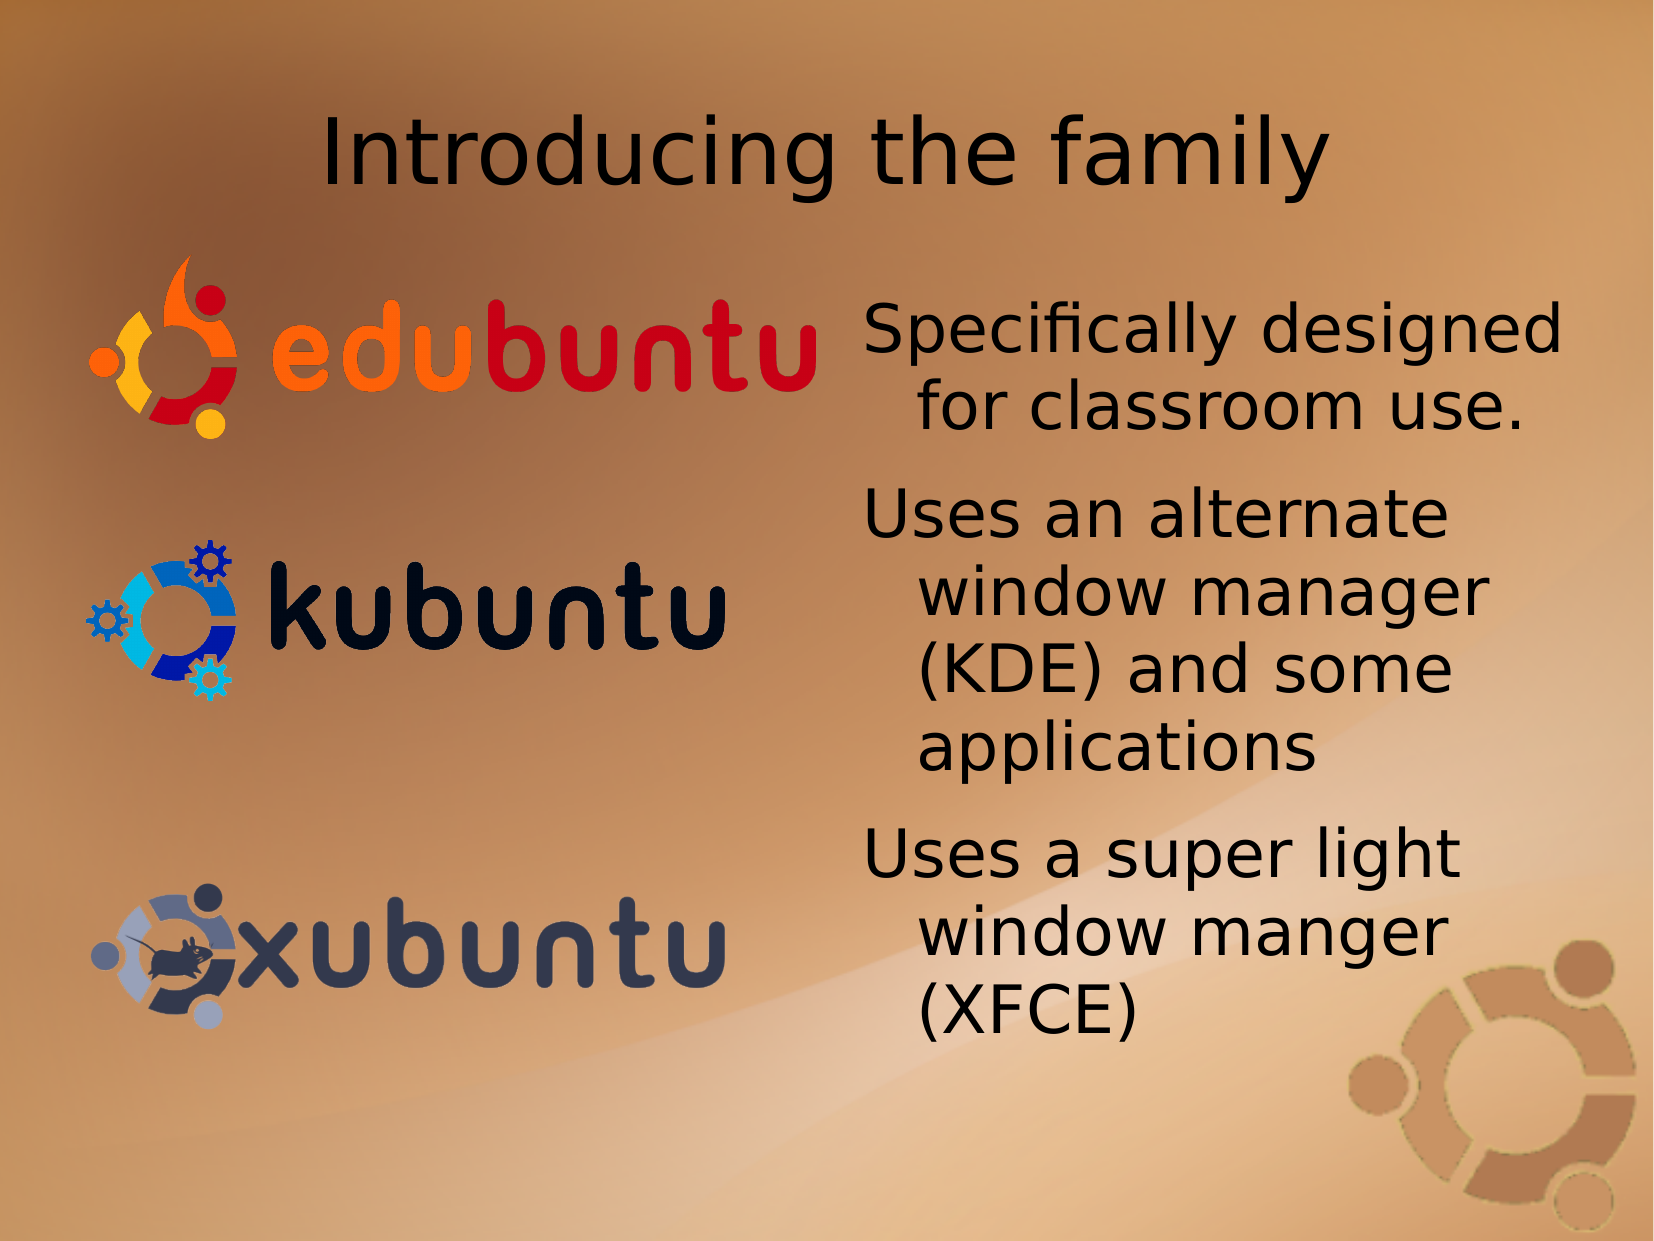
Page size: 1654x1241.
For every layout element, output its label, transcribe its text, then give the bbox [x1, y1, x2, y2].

list Specifically designed for classroom use. Uses an alternate window manager (KDE) and some applications Uses a super light window manger (XFCE) [845, 290, 1572, 1128]
picture [0, 0, 1654, 1241]
title Introducing the family [82, 49, 1571, 257]
